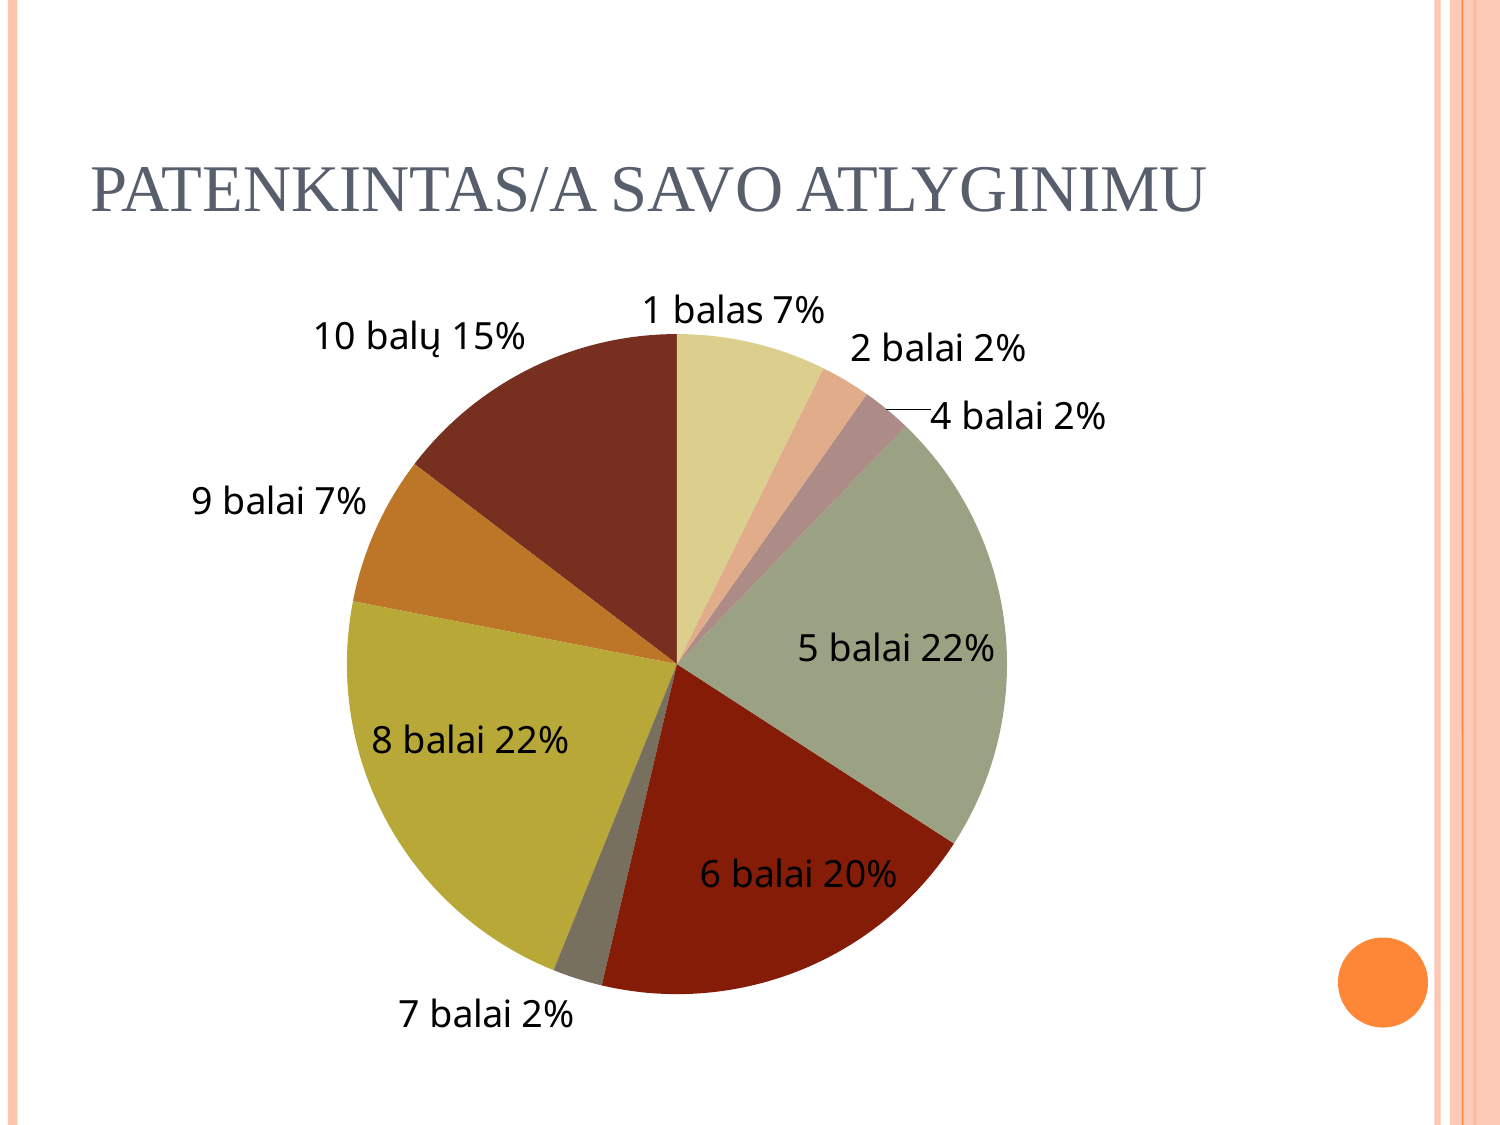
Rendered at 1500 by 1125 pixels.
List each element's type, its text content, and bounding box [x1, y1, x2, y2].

chart [75, 262, 1300, 1062]
title Patenkintas/a savo atlyginimu [75, 45, 1300, 233]
